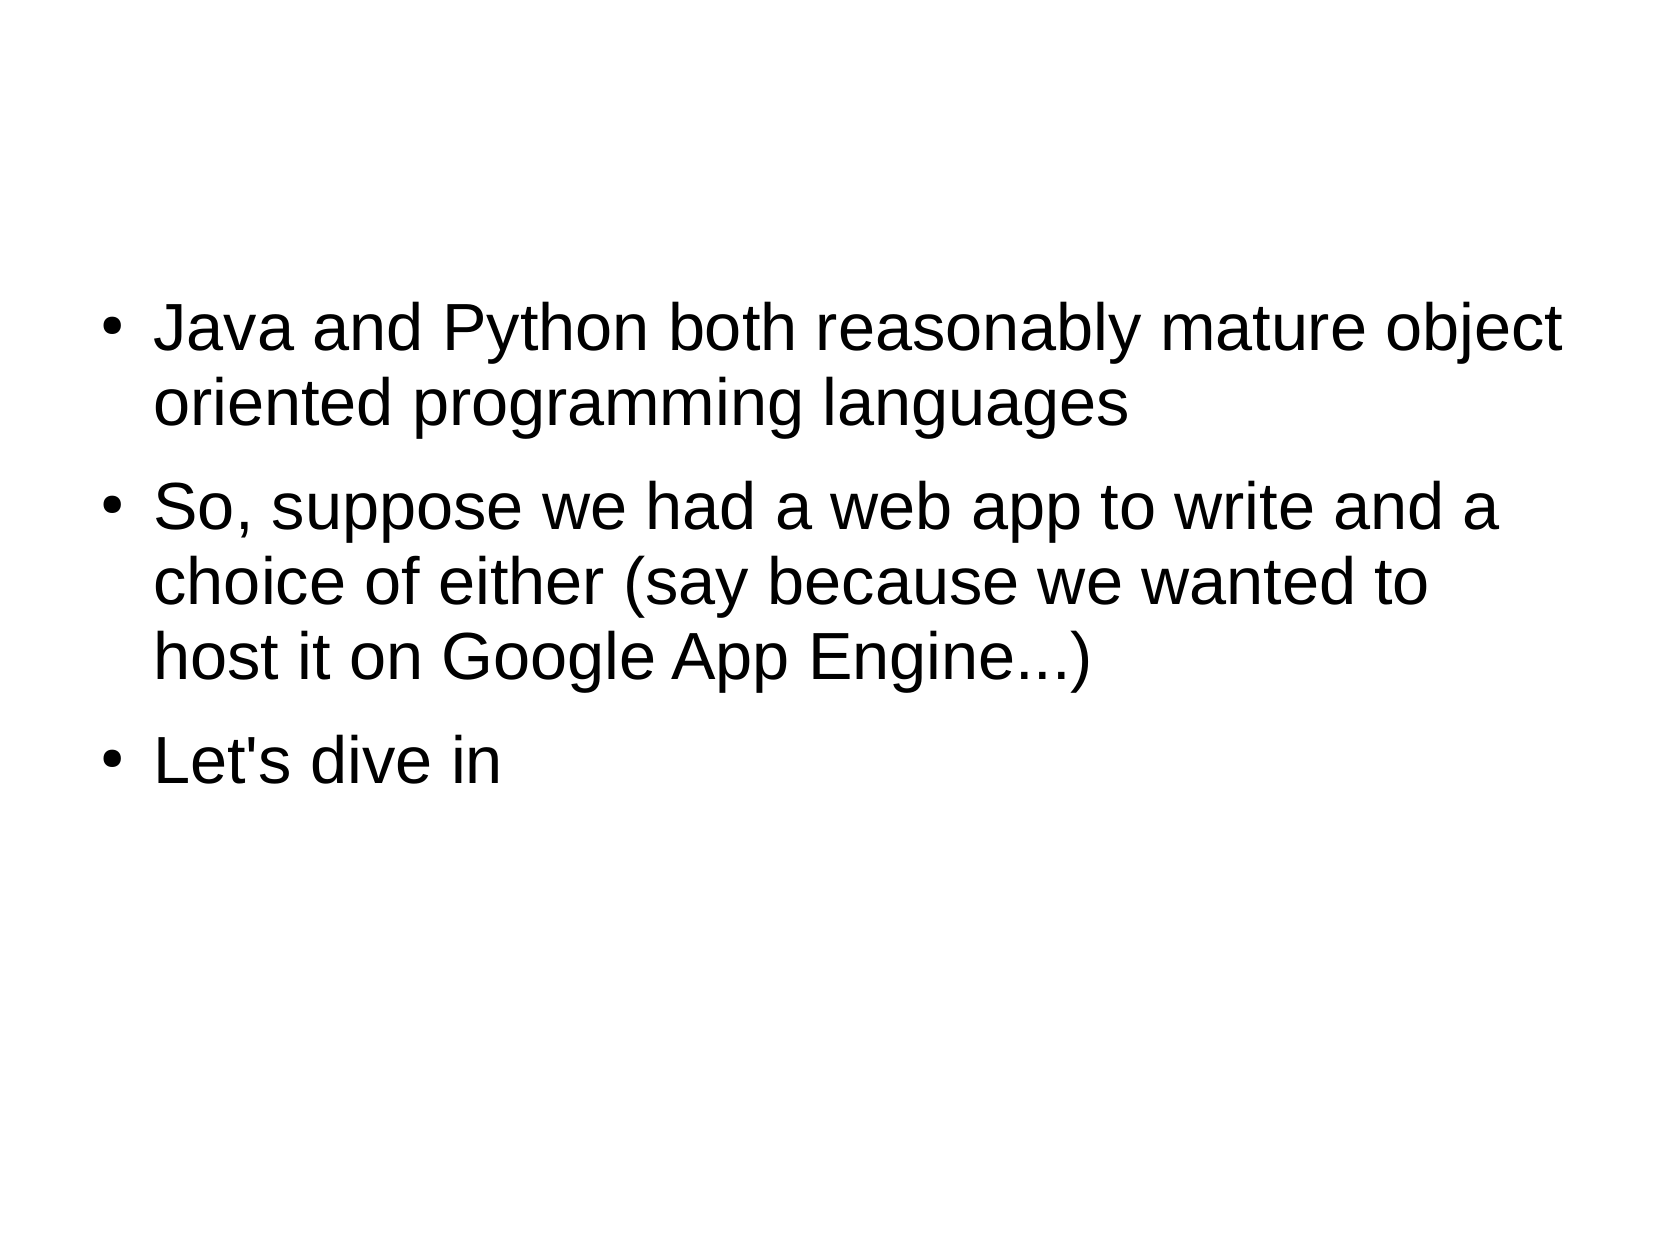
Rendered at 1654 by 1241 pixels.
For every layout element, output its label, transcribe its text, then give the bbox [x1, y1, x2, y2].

list Java and Python both reasonably mature object oriented programming languages So, suppose we had a web app to write and a choice of either (say because we wanted to host it on Google App Engine...) Let's dive in [82, 290, 1571, 1094]
